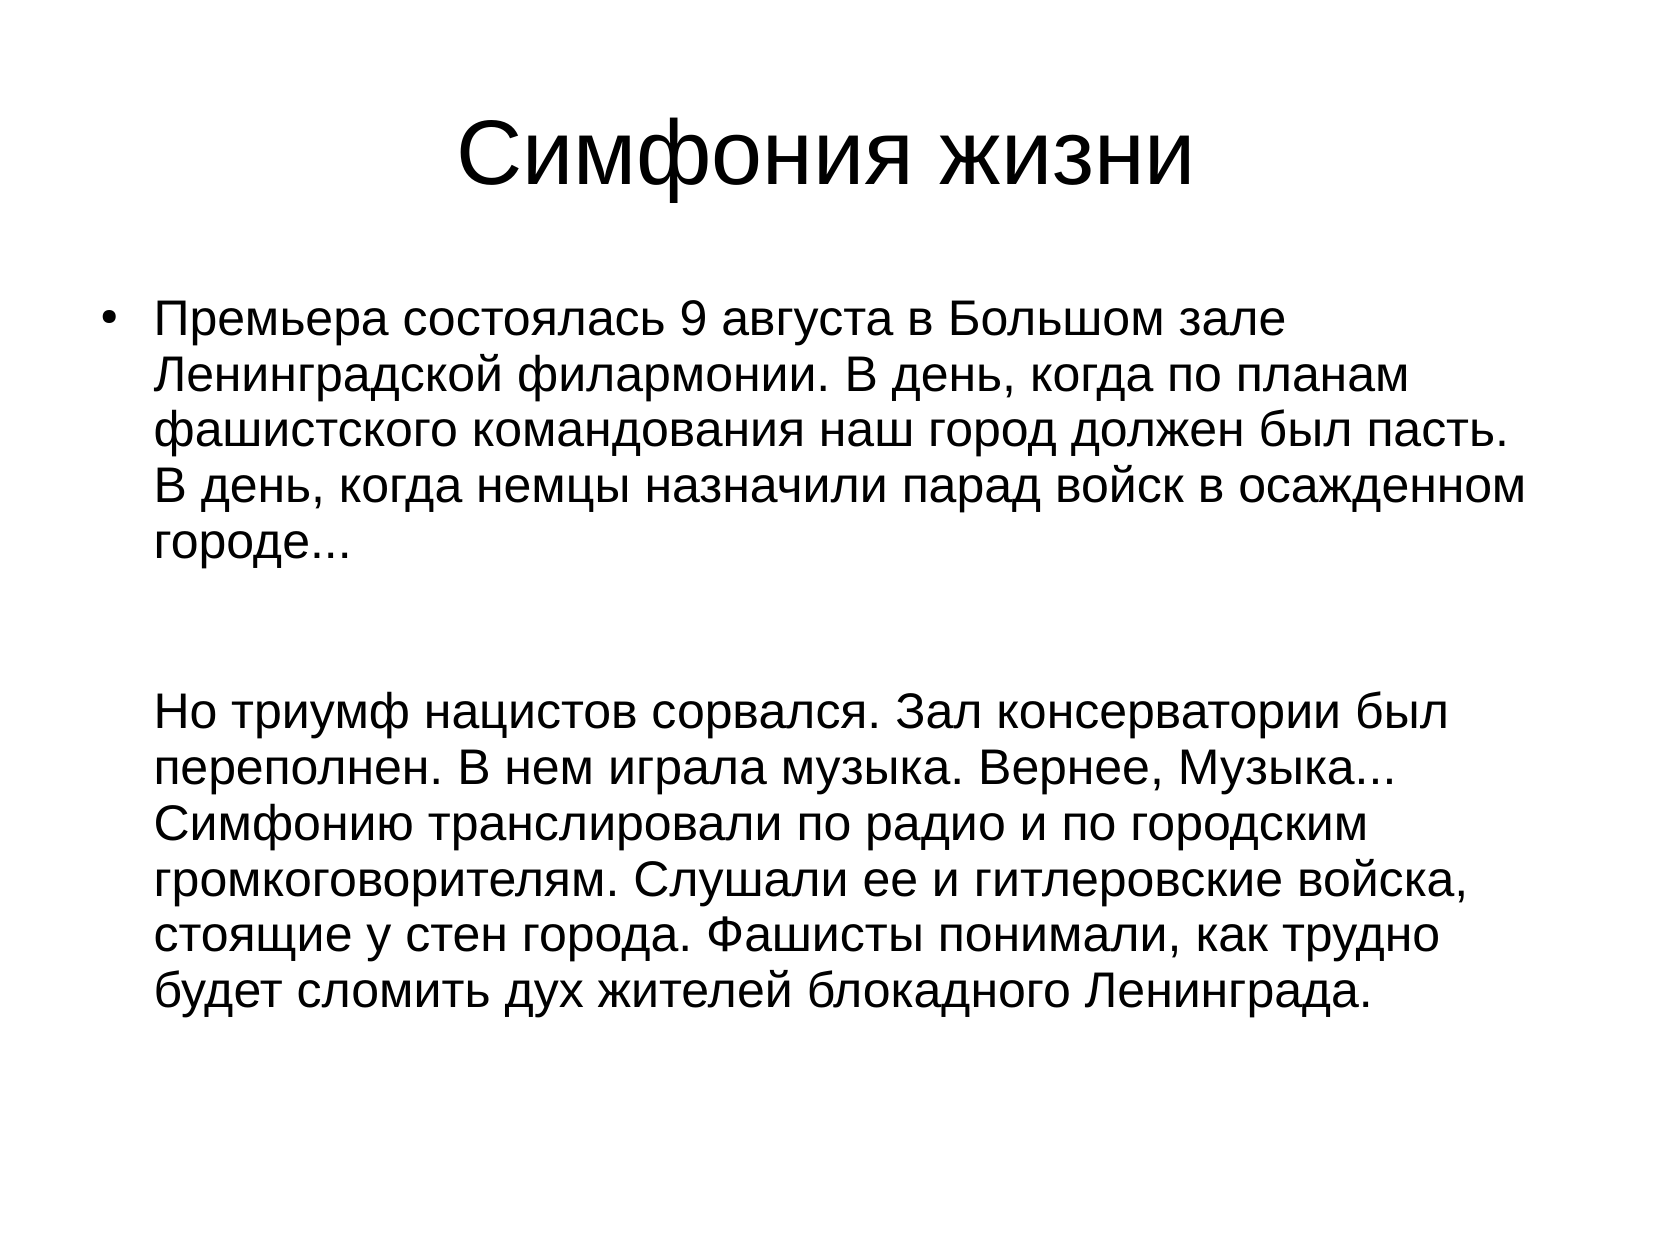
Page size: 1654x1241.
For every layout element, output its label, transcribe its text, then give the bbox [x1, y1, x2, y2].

title Симфония жизни [82, 49, 1571, 257]
list Премьера состоялась 9 августа в Большом зале Ленинградской филармонии. В день, когда по планам фашистского командования наш город должен был пасть. В день, когда немцы назначили парад войск в осажденном городе... Но триумф нацистов сорвался. Зал консерватории был переполнен. В нем играла музыка. Вернее, Музыка... Симфонию транслировали по радио и по городским громкоговорителям. Слушали ее и гитлеровские войска, стоящие у стен города. Фашисты понимали, как трудно будет сломить дух жителей блокадного Ленинграда. [82, 290, 1571, 1109]
